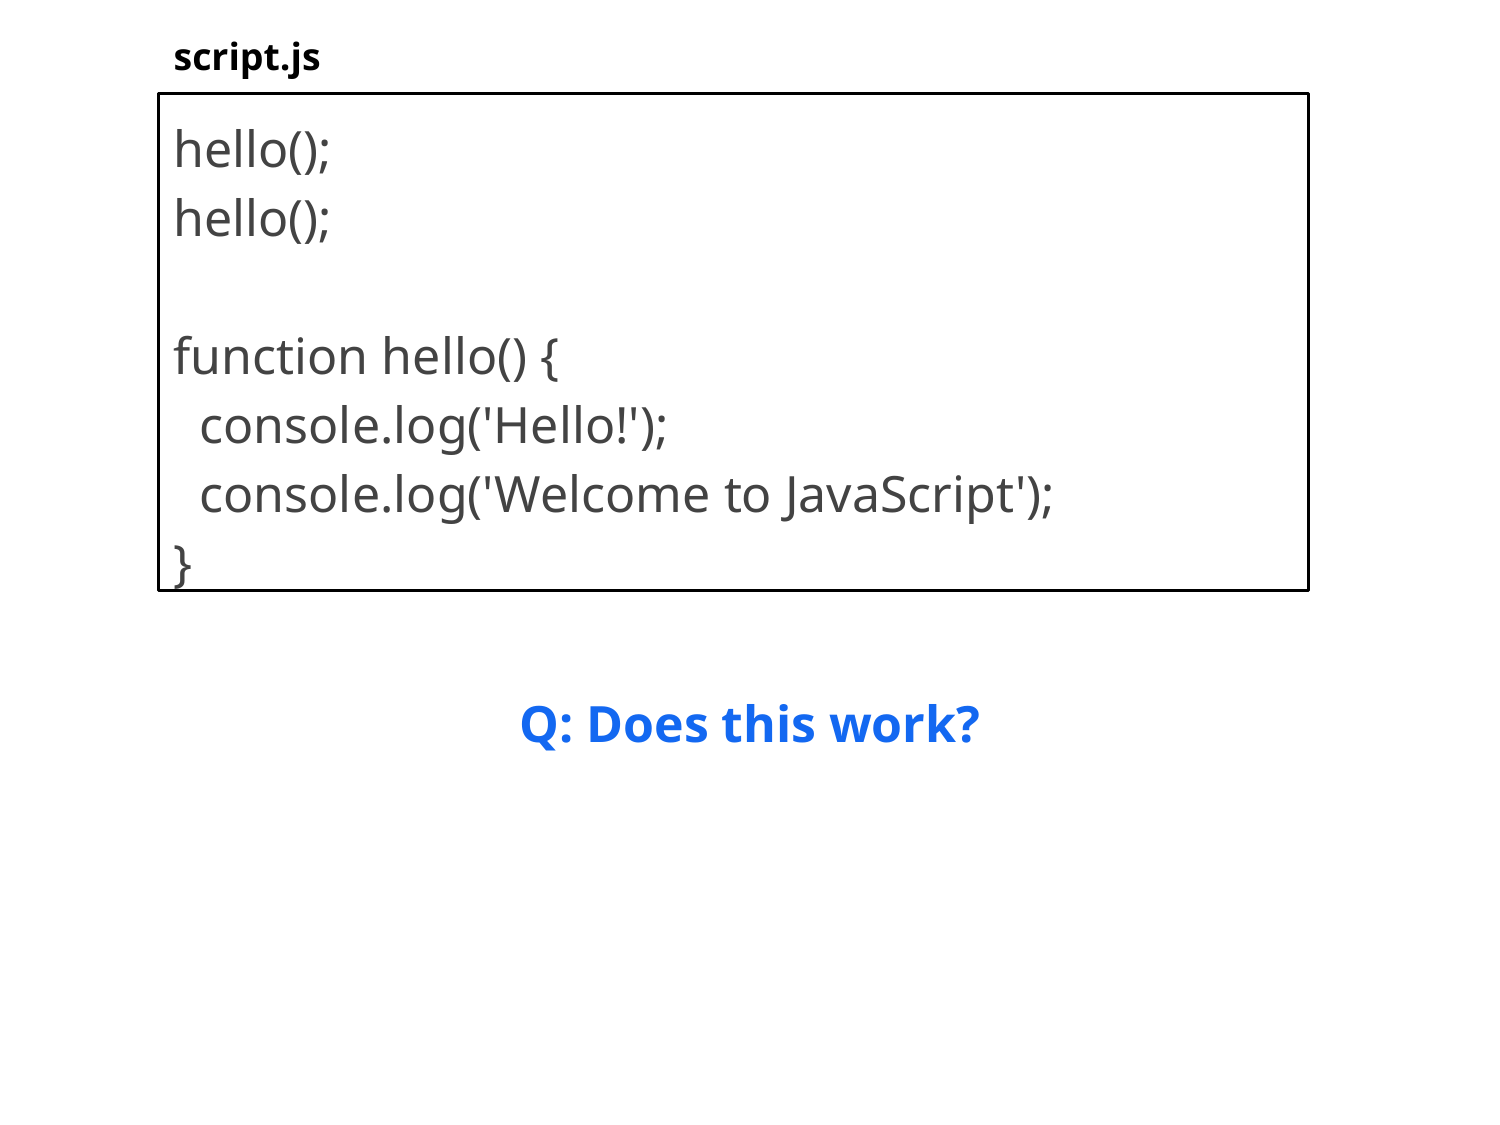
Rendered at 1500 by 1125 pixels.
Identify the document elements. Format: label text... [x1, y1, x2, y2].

text_box hello(); hello(); function hello() { console.log('Hello!'); console.log('Welcome to JavaScript'); } [158, 93, 1309, 591]
text_box script.js [158, 21, 338, 94]
list Q: Does this work? [128, 668, 1372, 821]
